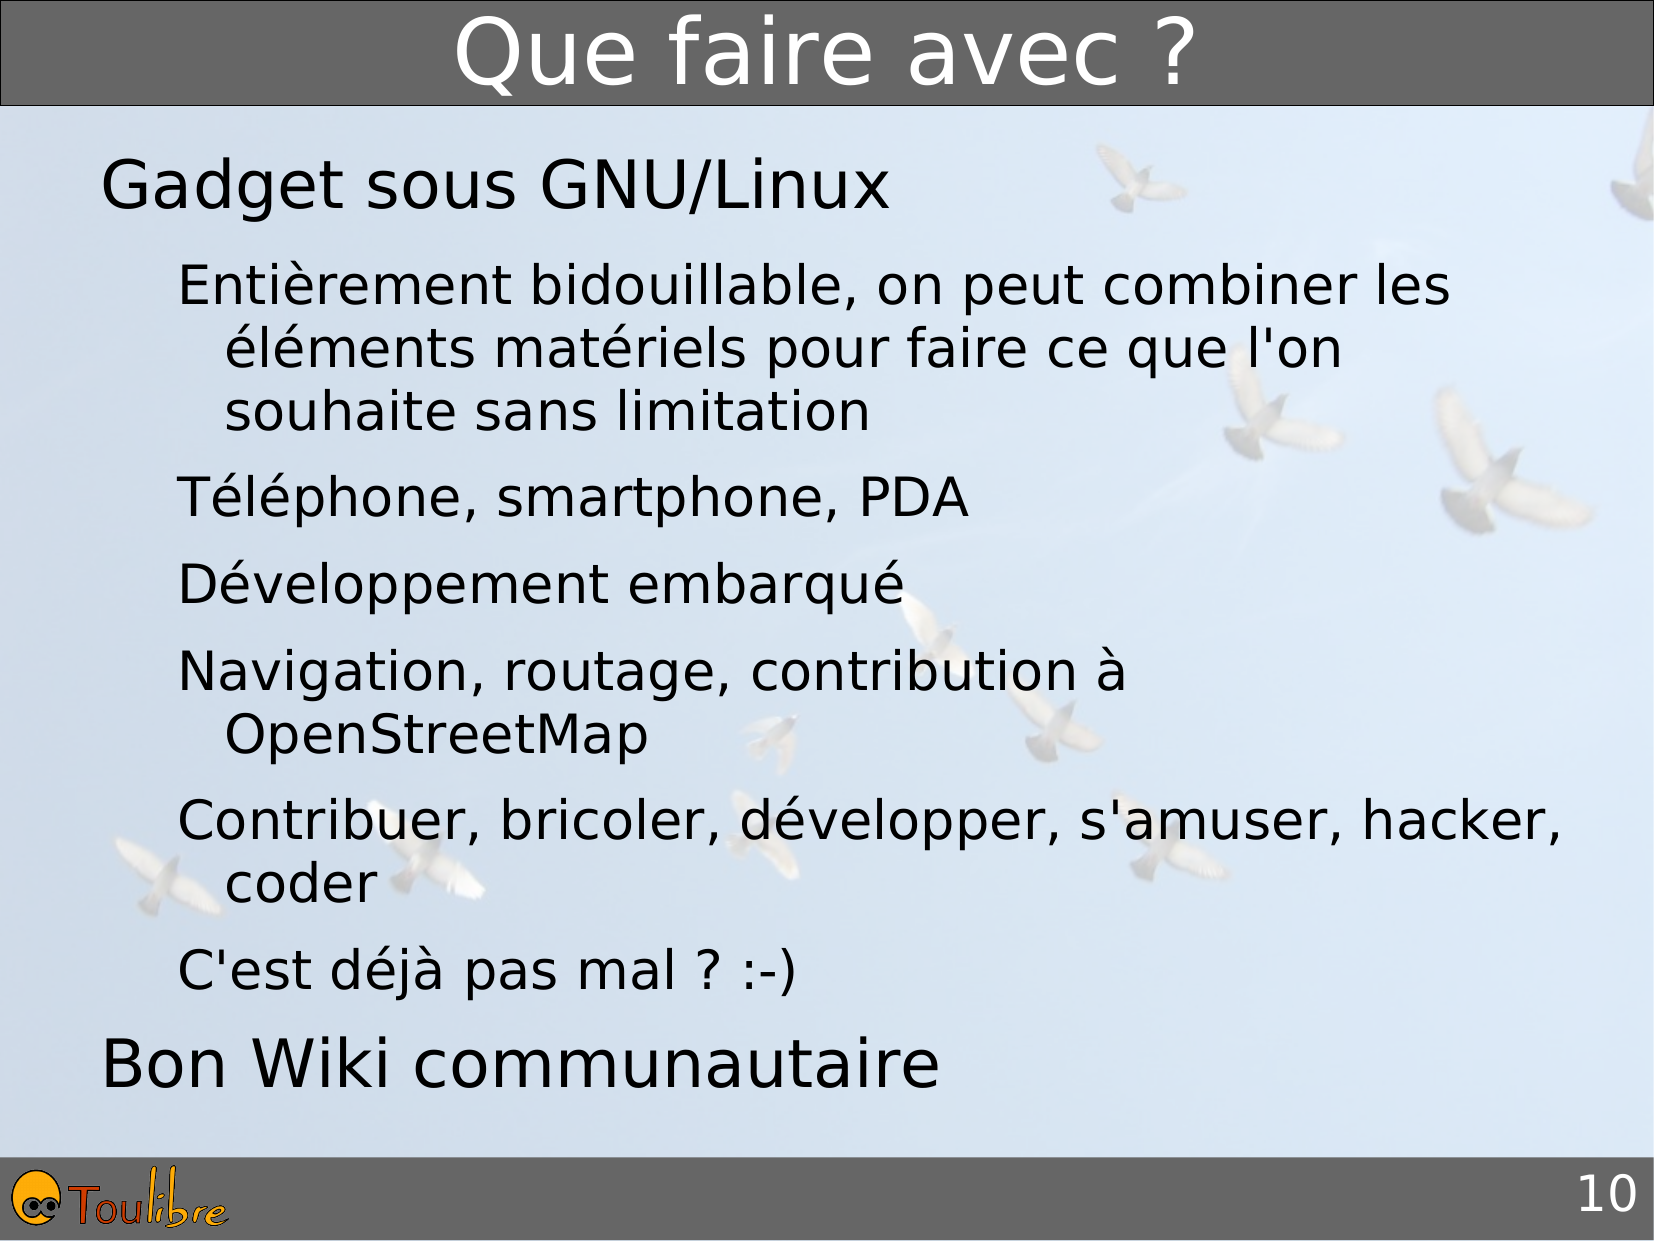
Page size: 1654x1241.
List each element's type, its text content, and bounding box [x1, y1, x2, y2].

picture [11, 1165, 229, 1228]
list Gadget sous GNU/Linux Entièrement bidouillable, on peut combiner les éléments matériels pour faire ce que l'on souhaite sans limitation Téléphone, smartphone, PDA Développement embarqué Navigation, routage, contribution à OpenStreetMap Contribuer, bricoler, développer, s'amuser, hacker, coder C'est déjà pas mal ? :-) Bon Wiki communautaire [82, 146, 1571, 1104]
title Que faire avec ? [0, 0, 1654, 107]
